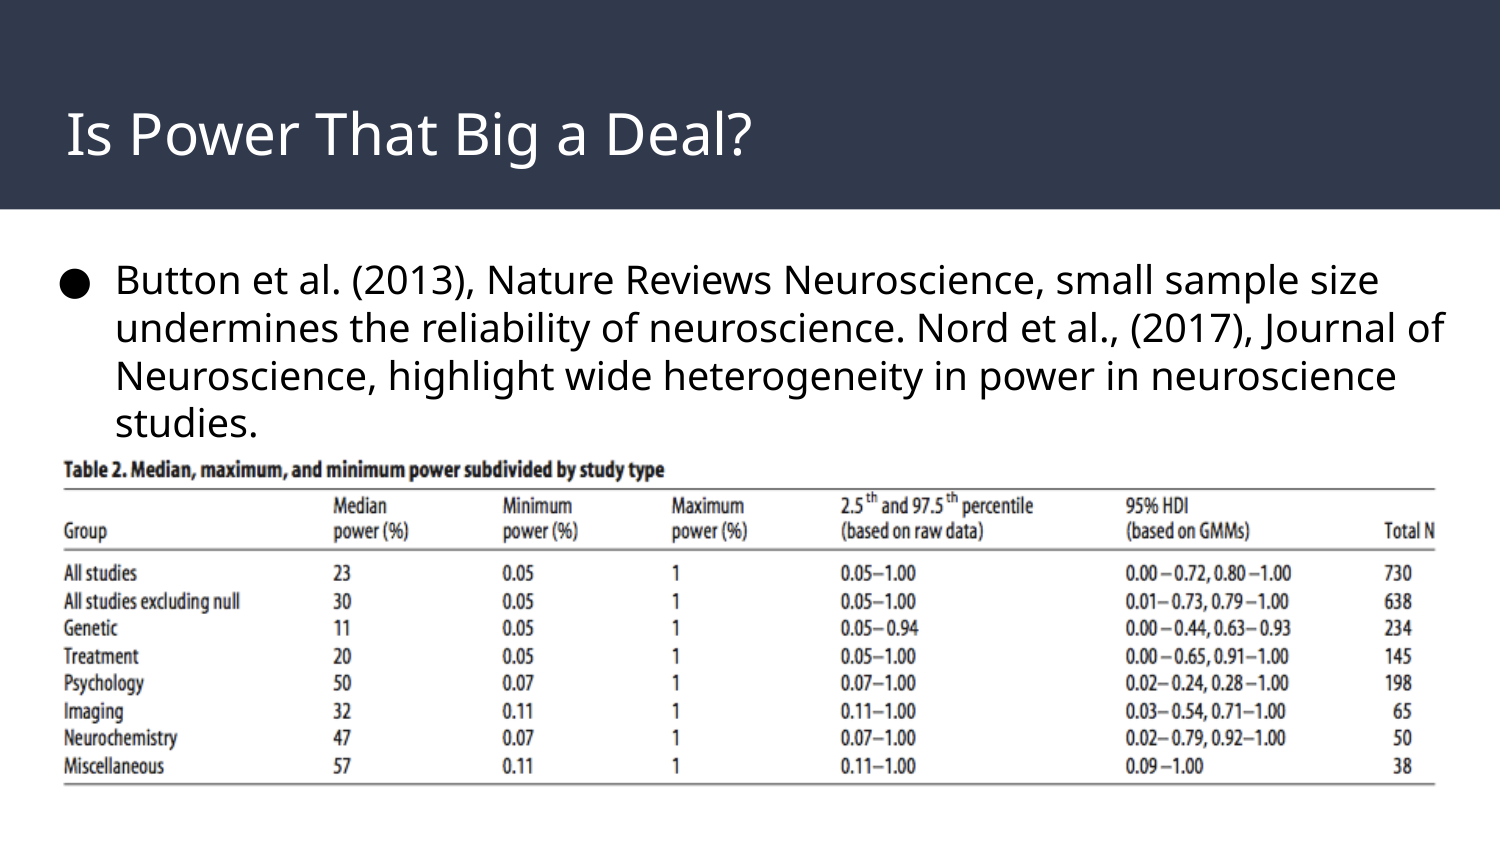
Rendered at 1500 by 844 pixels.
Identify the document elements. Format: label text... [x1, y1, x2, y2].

title Is Power That Big a Deal? [51, 82, 1449, 185]
picture [48, 443, 1452, 788]
text_box Button et al. (2013), Nature Reviews Neuroscience, small sample size undermines the reliability of neuroscience. Nord et al., (2017), Journal of Neuroscience, highlight wide heterogeneity in power in neuroscience studies. [24, 240, 1473, 820]
